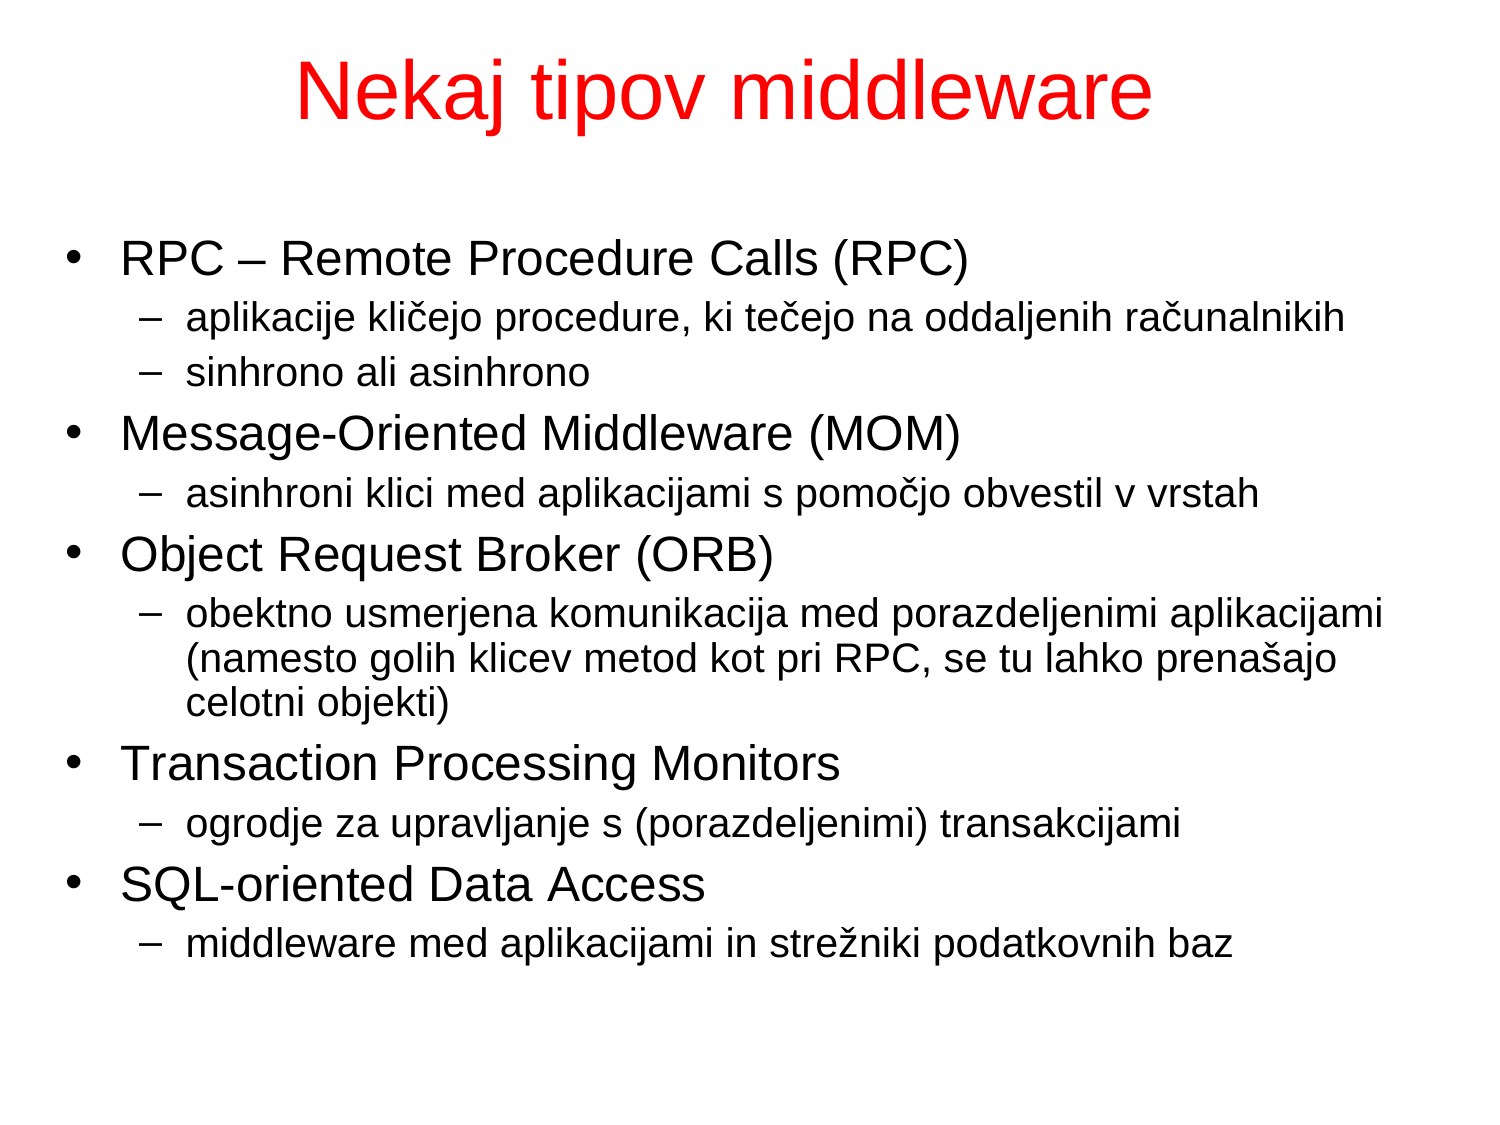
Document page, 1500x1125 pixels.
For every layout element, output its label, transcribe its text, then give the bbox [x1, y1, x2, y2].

list RPC – Remote Procedure Calls (RPC) aplikacije kličejo procedure, ki tečejo na oddaljenih računalnikih sinhrono ali asinhrono Message-Oriented Middleware (MOM) asinhroni klici med aplikacijami s pomočjo obvestil v vrstah Object Request Broker (ORB) obektno usmerjena komunikacija med porazdeljenimi aplikacijami (namesto golih klicev metod kot pri RPC, se tu lahko prenašajo celotni objekti) Transaction Processing Monitors ogrodje za upravljanje s (porazdeljenimi) transakcijami SQL-oriented Data Access middleware med aplikacijami in strežniki podatkovnih baz [50, 224, 1450, 983]
title Nekaj tipov middleware [87, 23, 1363, 149]
